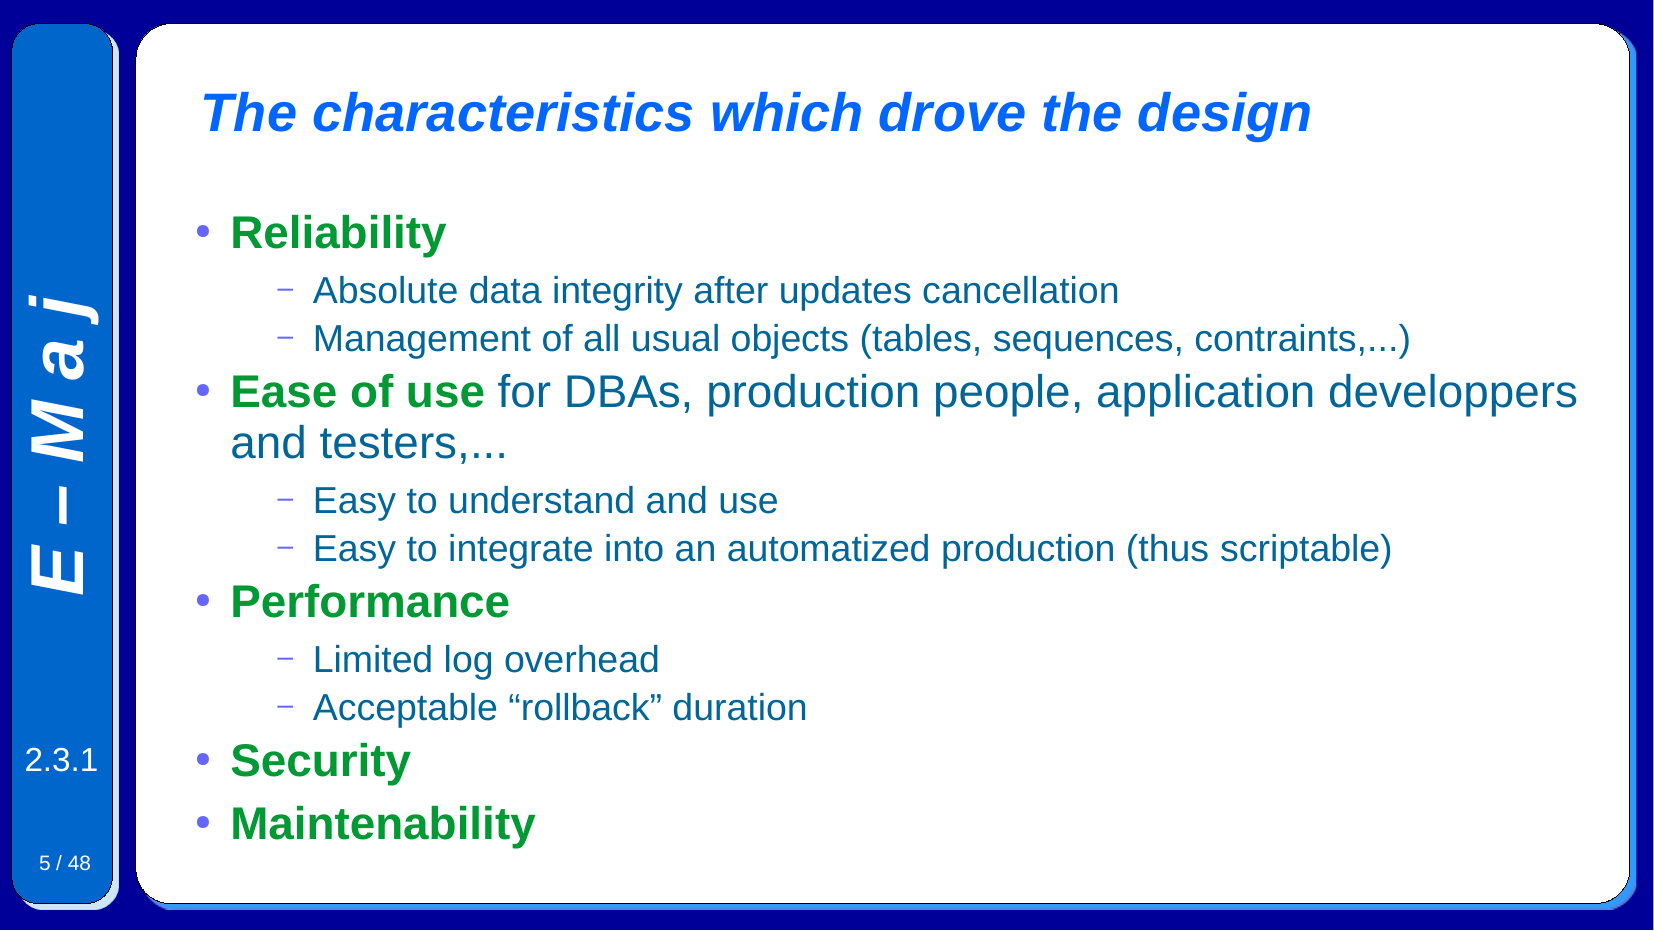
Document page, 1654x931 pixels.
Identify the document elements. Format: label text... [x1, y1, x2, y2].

list Reliability Absolute data integrity after updates cancellation Management of all usual objects (tables, sequences, contraints,...) Ease of use for DBAs, production people, application developpers and testers,... Easy to understand and use Easy to integrate into an automatized production (thus scriptable) Performance Limited log overhead Acceptable “rollback” duration Security Maintenability [177, 206, 1587, 849]
title The characteristics which drove the design [200, 34, 1575, 191]
